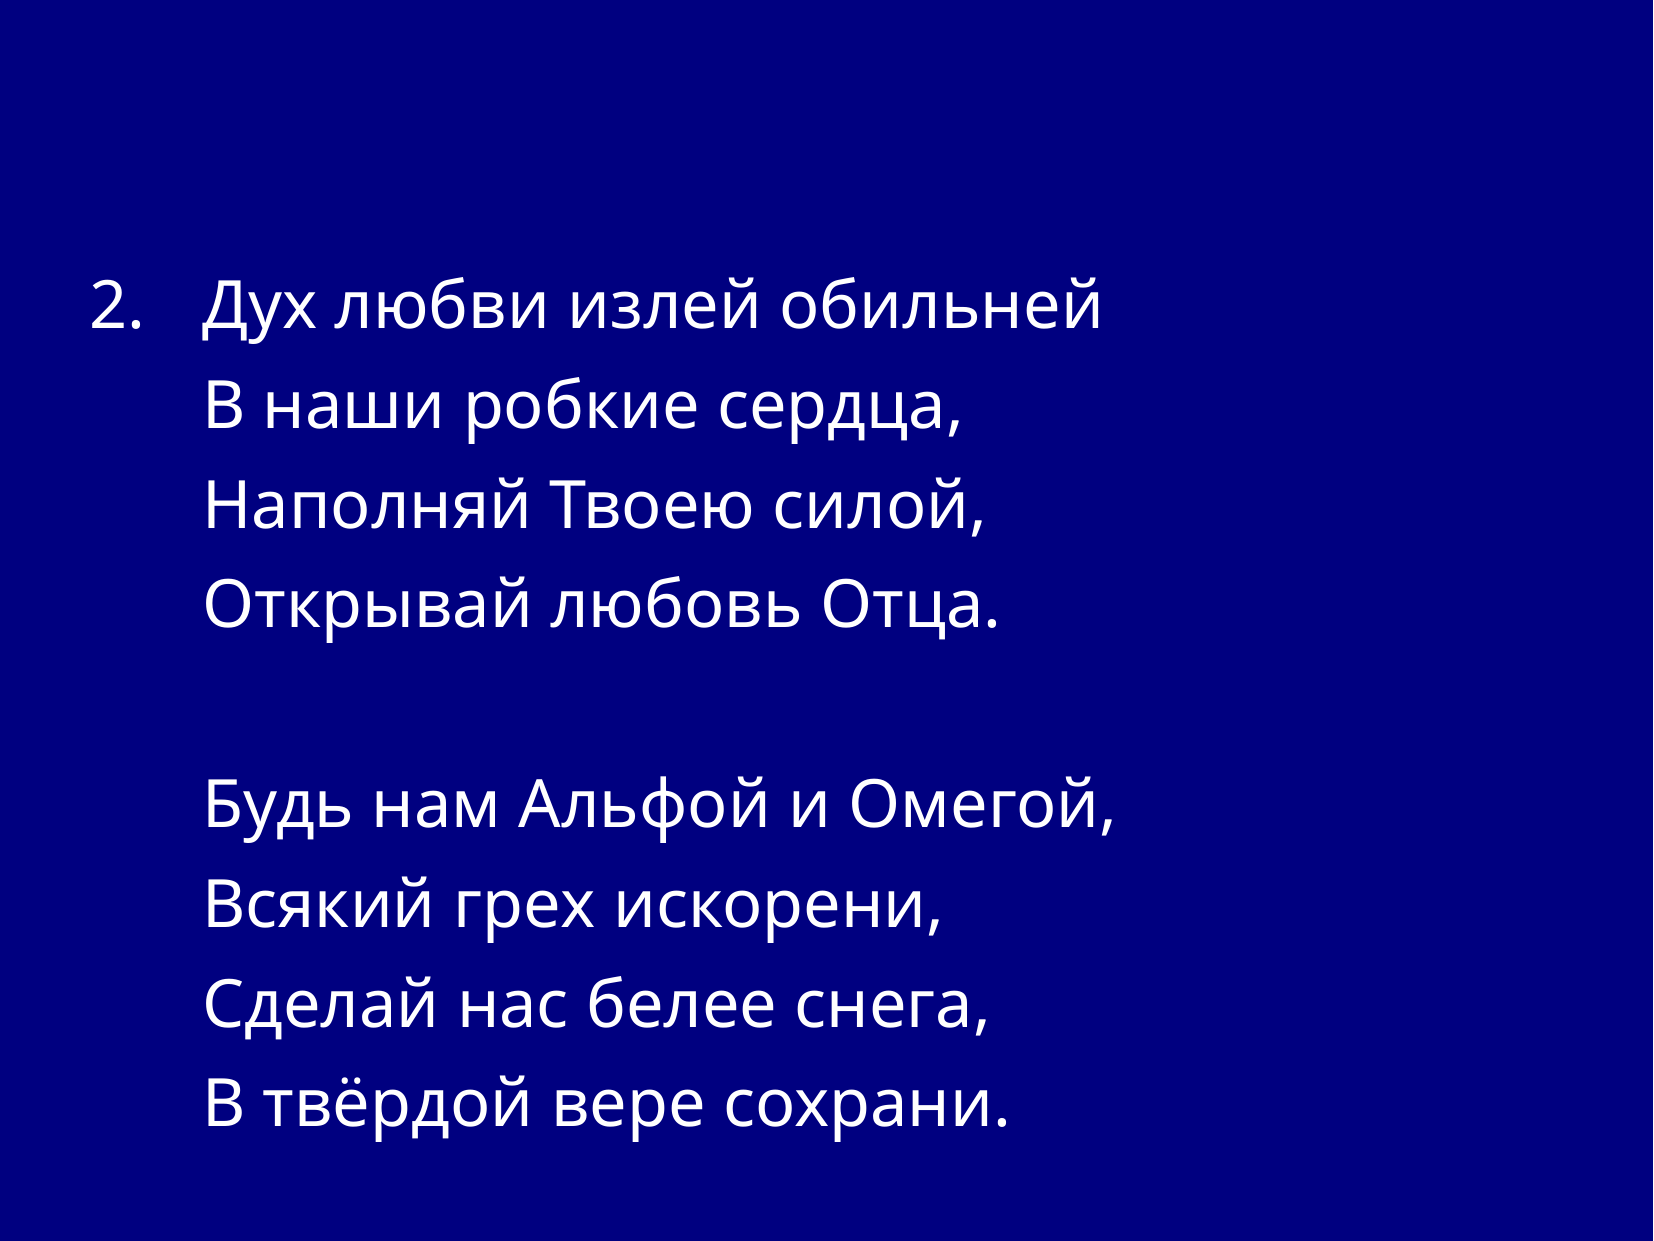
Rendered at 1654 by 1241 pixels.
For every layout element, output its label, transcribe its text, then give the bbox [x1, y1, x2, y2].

text_box 2. Дух любви излей обильней В наши робкие сердца, Наполняй Твоею силой, Открывай любовь Отца. Будь нам Альфой и Омегой, Всякий грех искорени, Сделай нас белее снега, В твёрдой вере сохрани. [75, 150, 1576, 1163]
